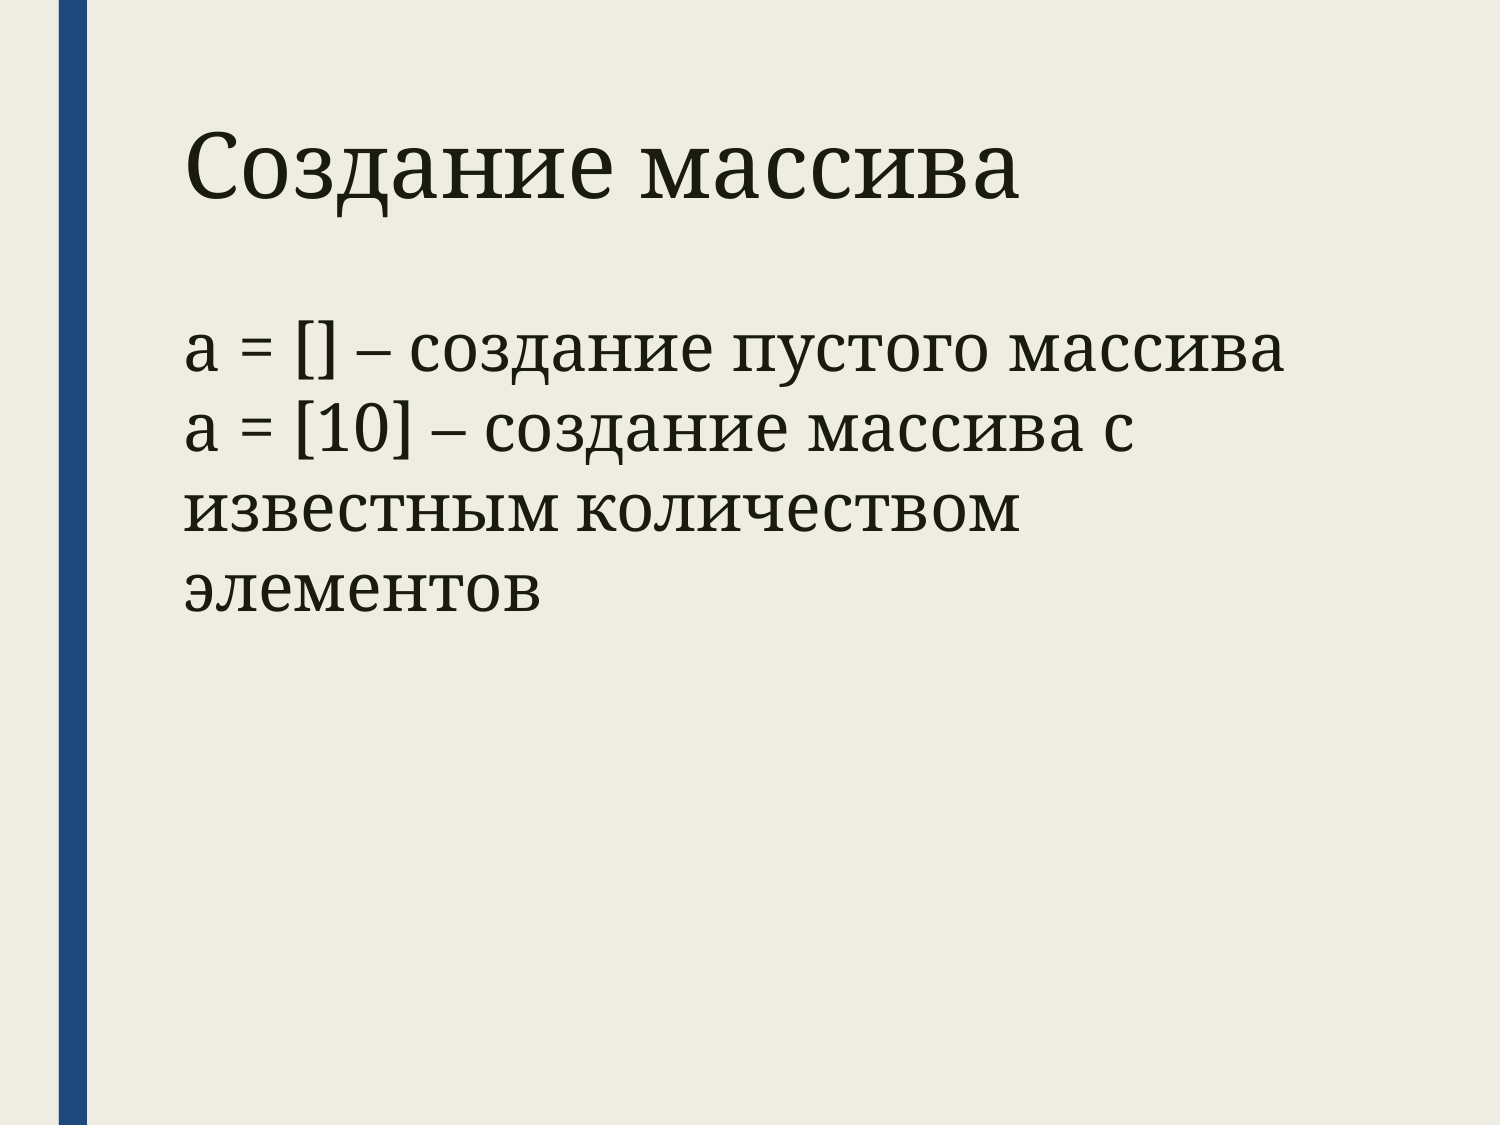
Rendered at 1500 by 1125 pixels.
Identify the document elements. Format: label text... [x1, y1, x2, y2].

text_box a = [] – создание пустого массива a = [10] – создание массива с известным количеством элементов [168, 297, 1350, 885]
text_box Создание массива [168, 112, 1350, 261]
